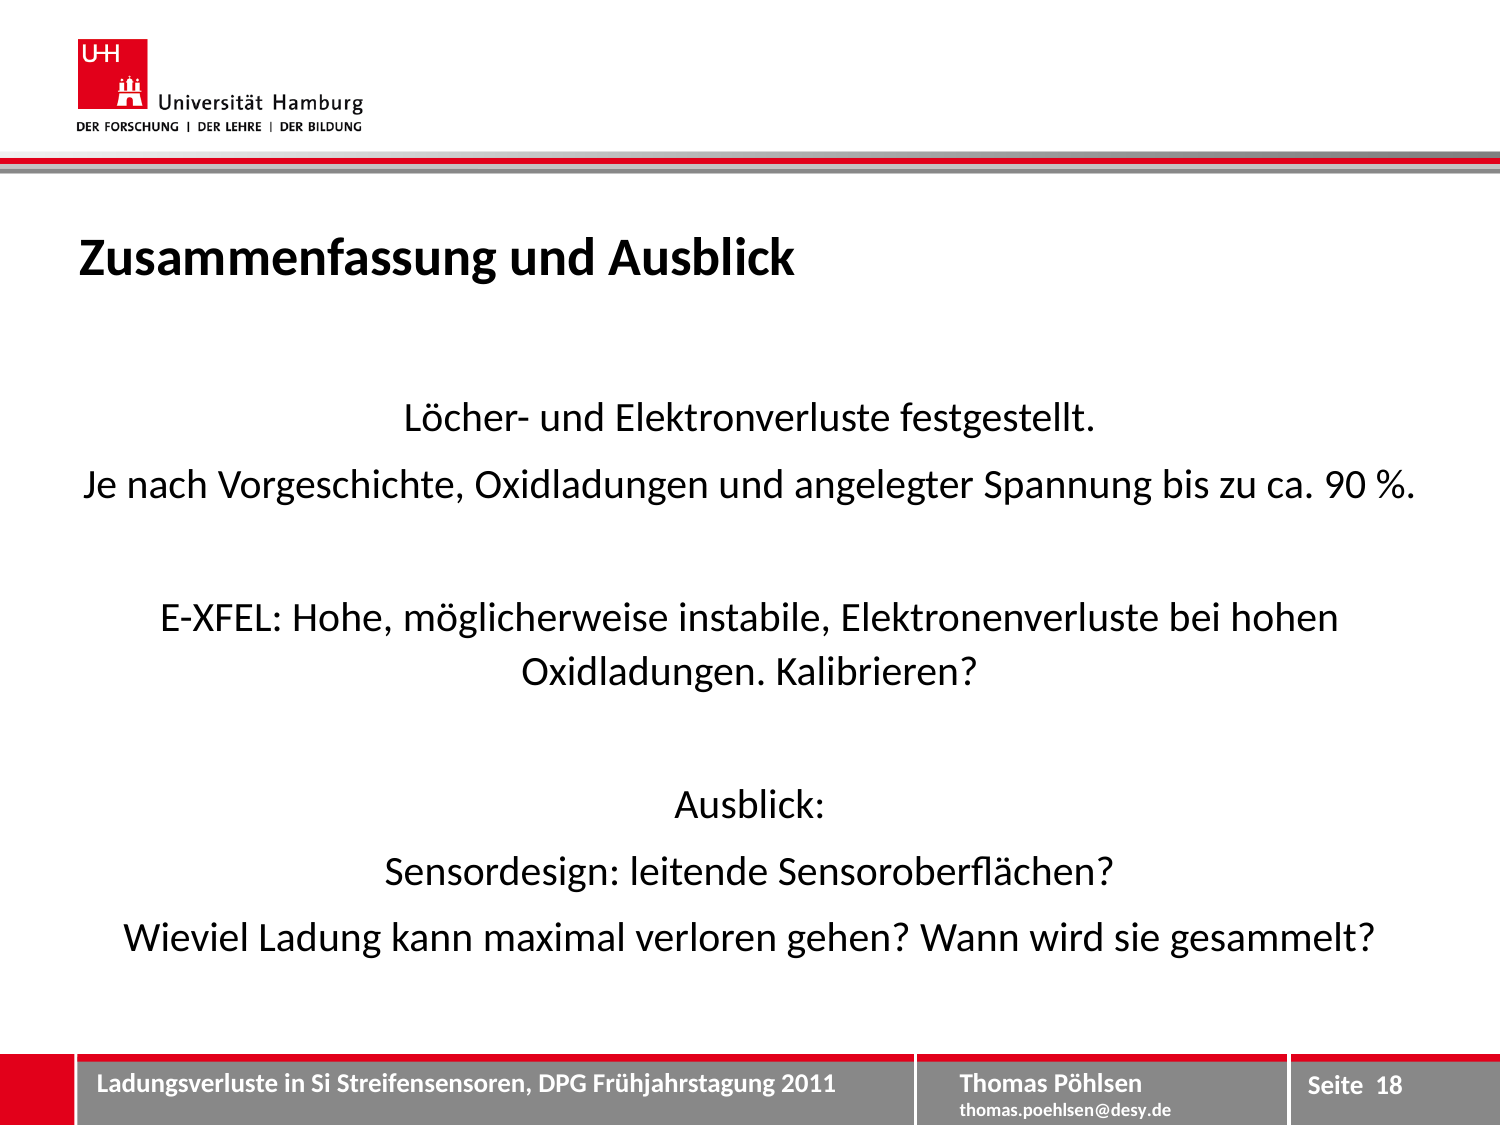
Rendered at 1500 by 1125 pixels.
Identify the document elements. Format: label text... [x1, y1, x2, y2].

picture [0, 0, 1500, 174]
subtitle Löcher- und Elektronverluste festgestellt. Je nach Vorgeschichte, Oxidladungen und angelegter Spannung bis zu ca. 90 %. E-XFEL: Hohe, möglicherweise instabile, Elektronenverluste bei hohen Oxidladungen. Kalibrieren? Ausblick: Sensordesign: leitende Sensoroberflächen? Wieviel Ladung kann maximal verloren gehen? Wann wird sie gesammelt? [64, 326, 1436, 1020]
title Zusammenfassung und Ausblick [64, 193, 1436, 315]
